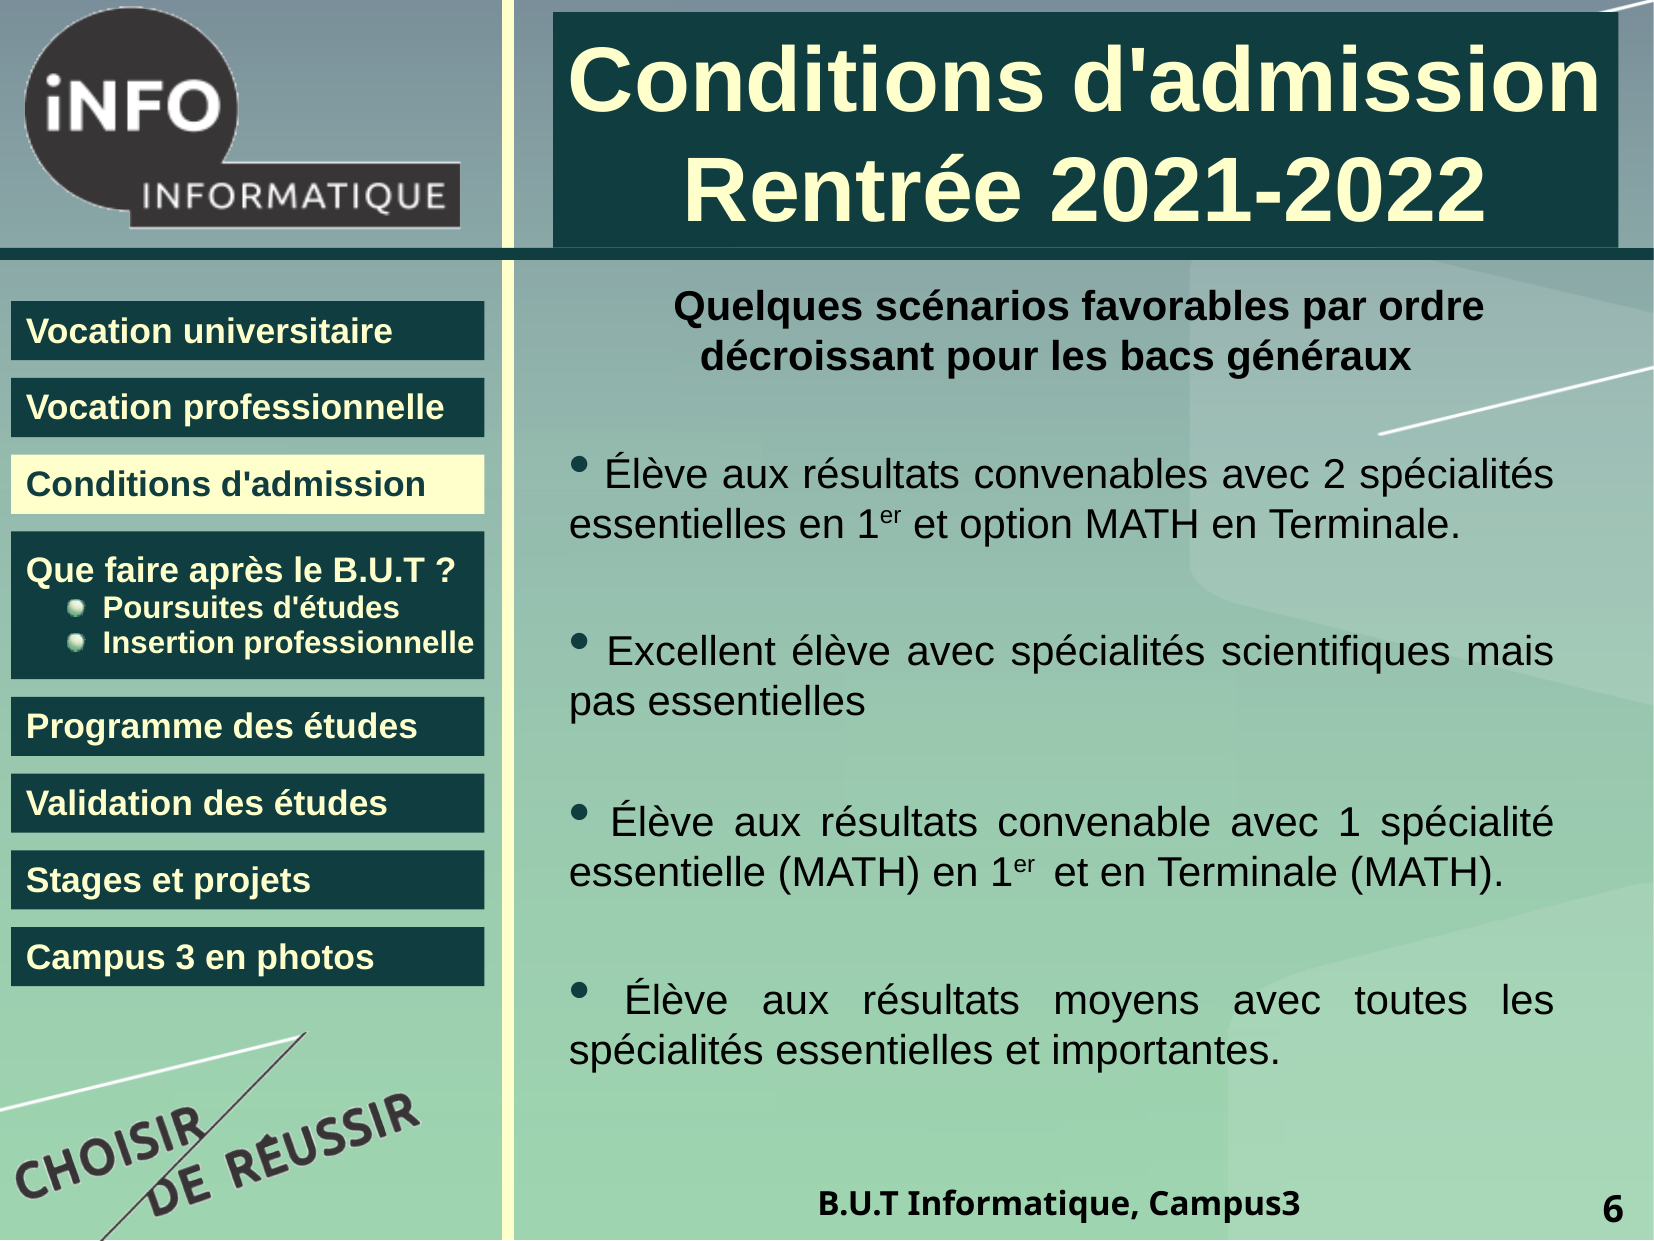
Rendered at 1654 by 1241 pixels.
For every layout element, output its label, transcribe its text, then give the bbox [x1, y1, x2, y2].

picture [0, 260, 502, 1241]
picture [0, 0, 502, 247]
text_box Que faire après le B.U.T ? Poursuites d'études Insertion professionnelle [11, 531, 485, 680]
picture [514, 0, 1654, 248]
text_box Validation des études [11, 773, 485, 833]
text_box Campus 3 en photos [11, 927, 485, 987]
text_box Conditions d'admission [11, 454, 485, 514]
picture [514, 260, 1654, 1240]
text_box Vocation universitaire [11, 301, 485, 361]
text_box Vocation professionnelle [11, 377, 485, 438]
text_box Stages et projets [11, 850, 485, 910]
text_box Quelques scénarios favorables par ordre décroissant pour les bacs généraux Élève aux résultats convenables avec 2 spécialités essentielles en 1er et option MATH en Terminale. Excellent élève avec spécialités scientifiques mais pas essentielles Élève aux résultats convenable avec 1 spécialité essentielle (MATH) en 1er et en Terminale (MATH). Élève aux résultats moyens avec toutes les spécialités essentielles et importantes. [554, 271, 1595, 765]
text_box Conditions d'admission Rentrée 2021-2022 [553, 12, 1619, 248]
text_box Programme des études [11, 696, 485, 756]
